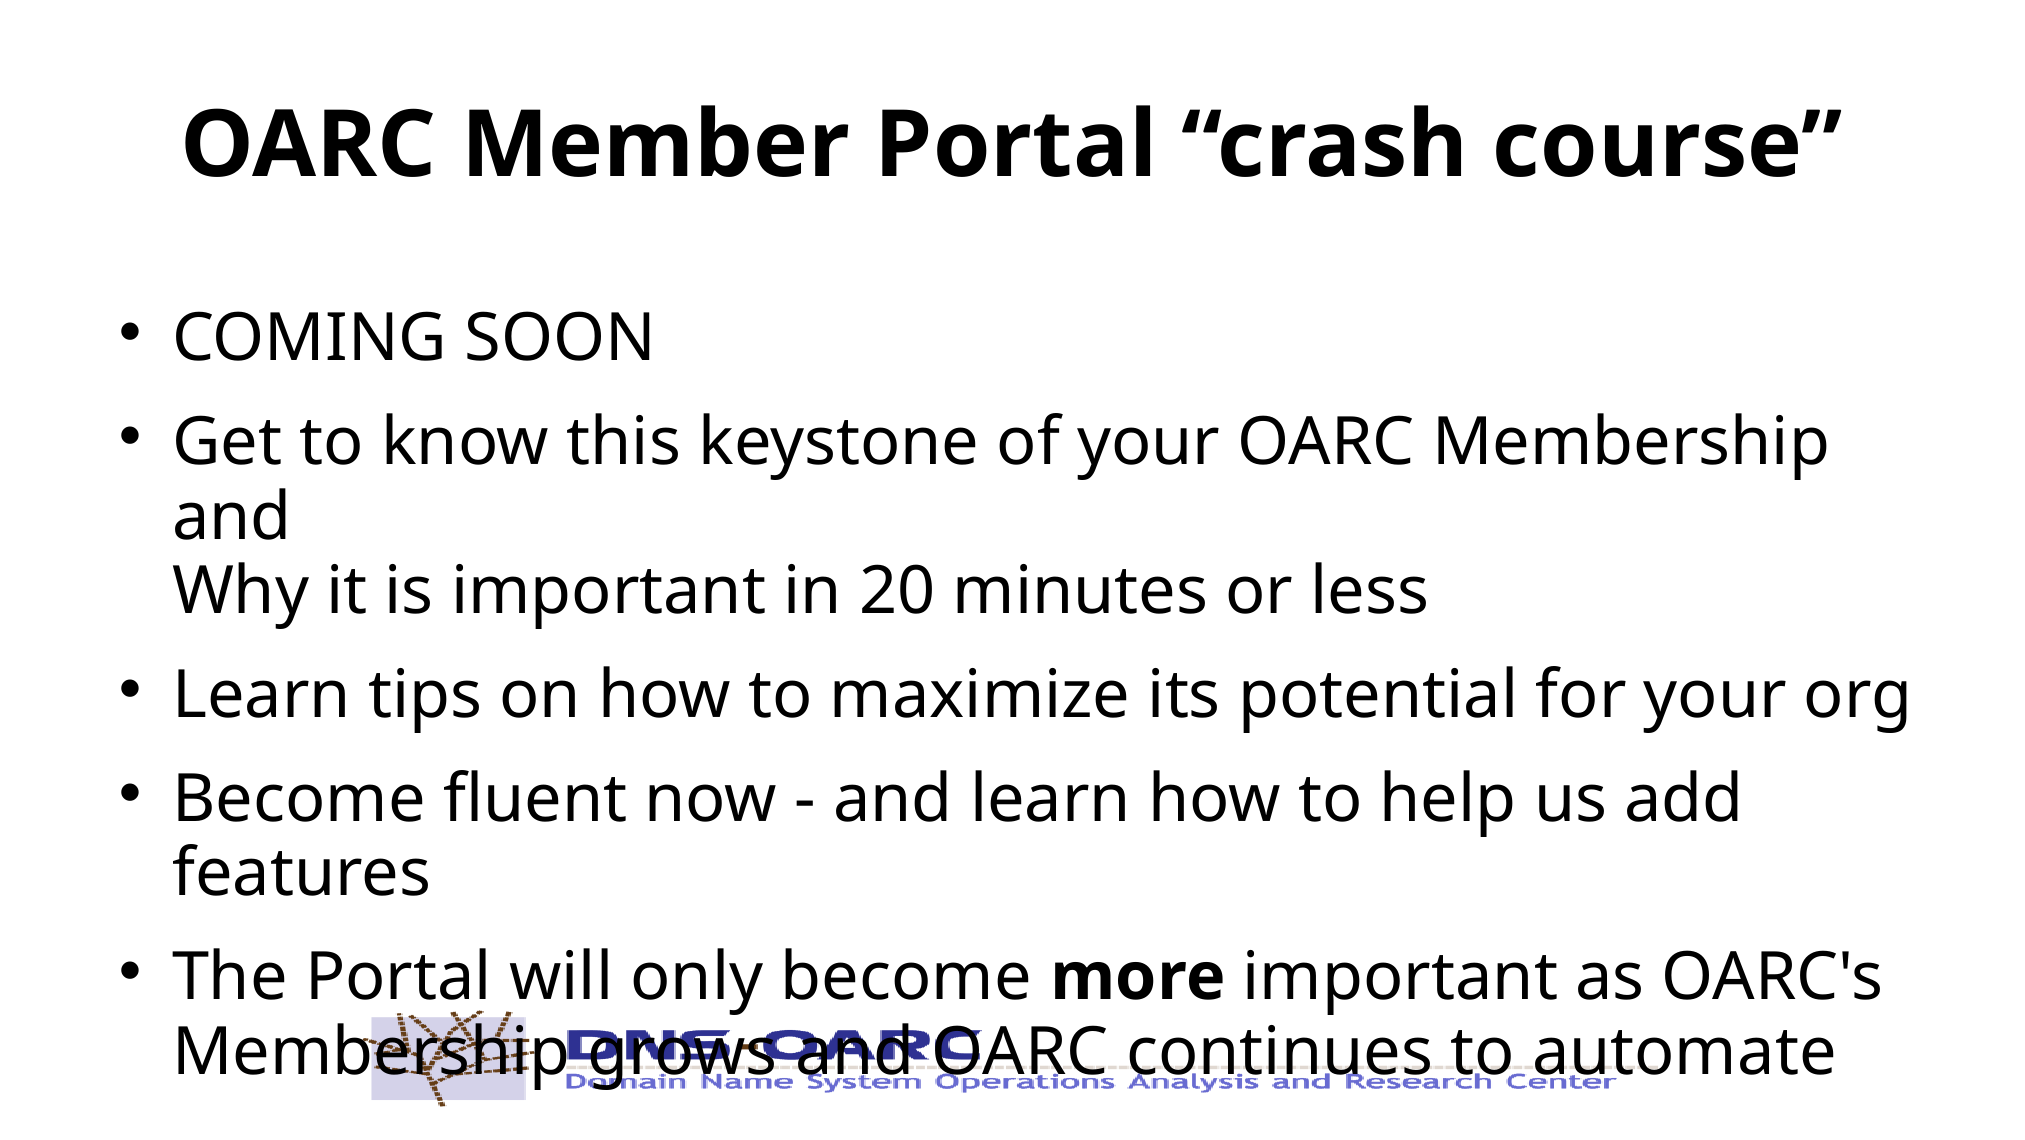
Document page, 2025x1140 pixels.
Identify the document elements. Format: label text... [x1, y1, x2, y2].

title OARC Member Portal “crash course” [101, 45, 1924, 236]
picture [289, 1004, 1700, 1113]
list COMING SOON Get to know this keystone of your OARC Membership and Why it is important in 20 minutes or less Learn tips on how to maximize its potential for your org Become fluent now - and learn how to help us add features The Portal will only become more important as OARC's Membership grows and OARC continues to automate [101, 296, 1924, 971]
